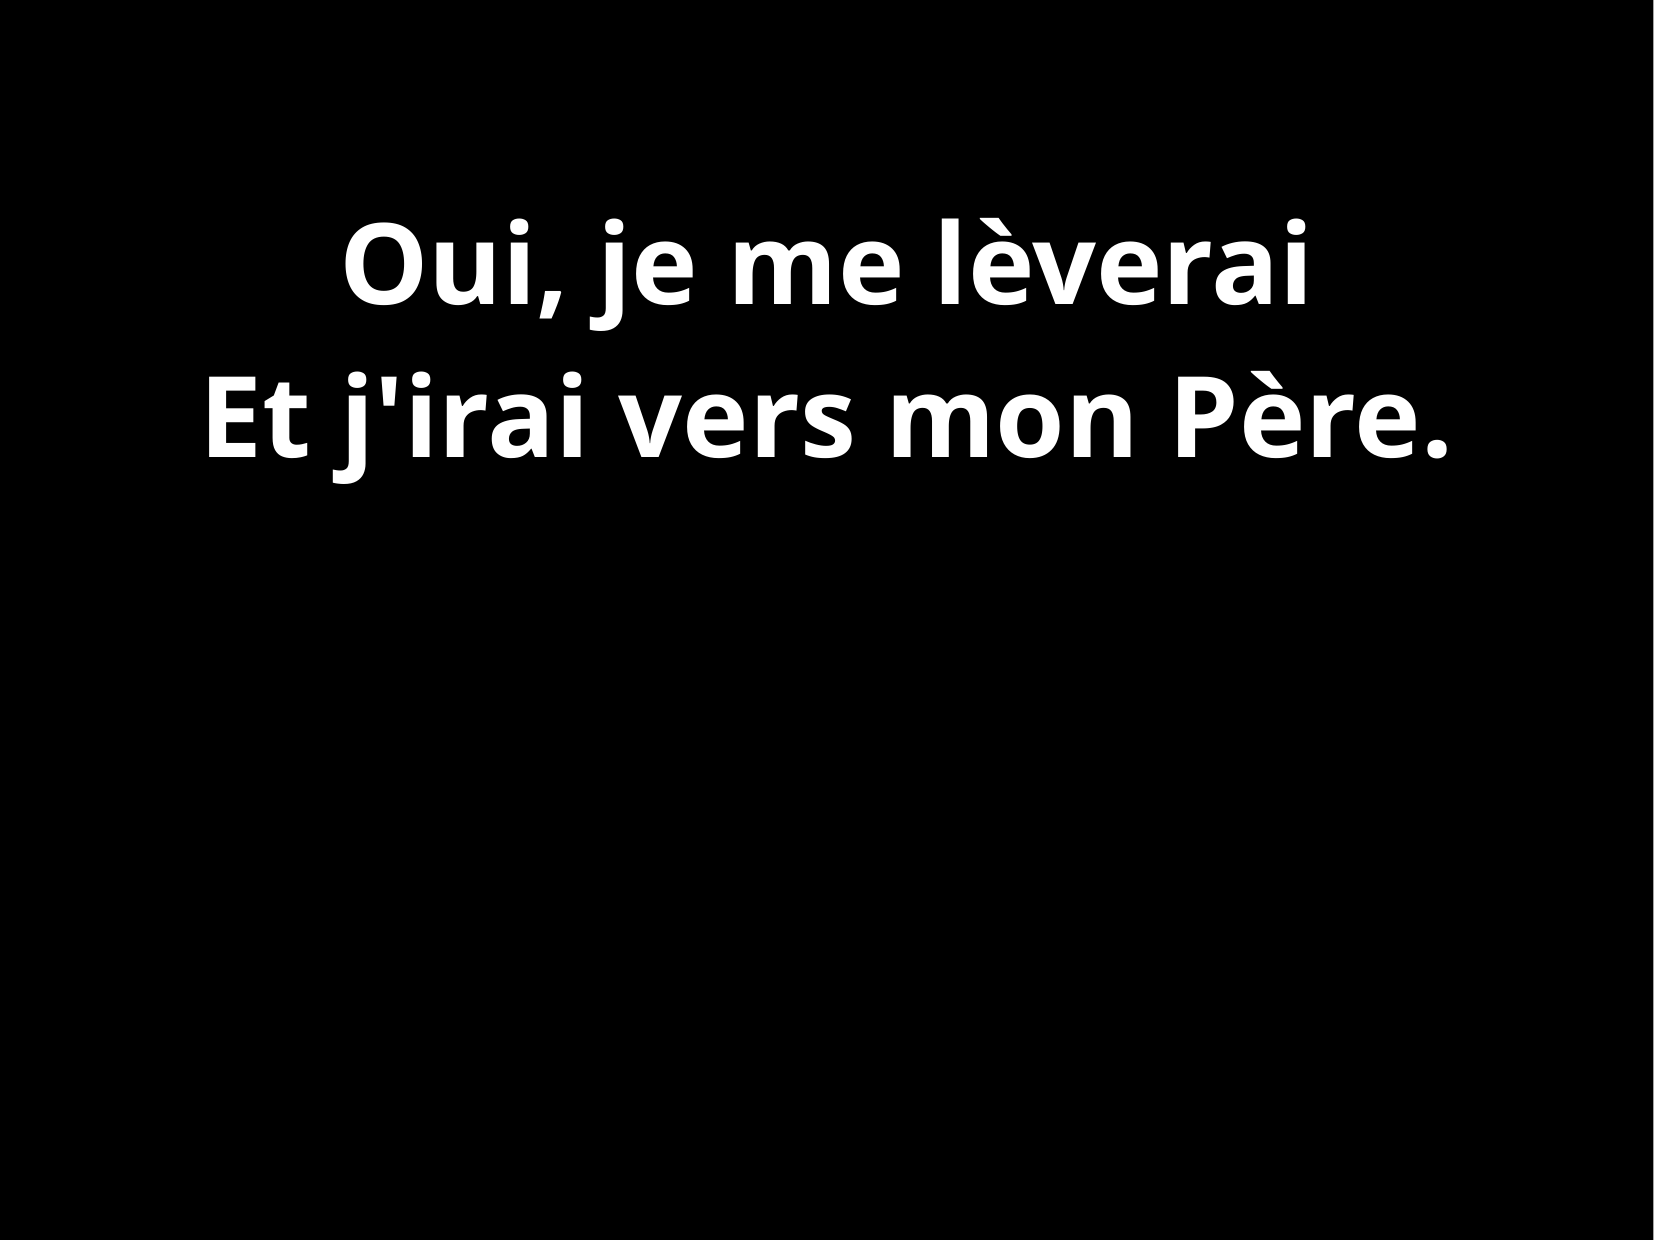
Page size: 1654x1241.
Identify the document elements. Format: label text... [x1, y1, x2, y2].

text_box Oui, je me lèverai Et j'irai vers mon Père. [47, 23, 1607, 1193]
